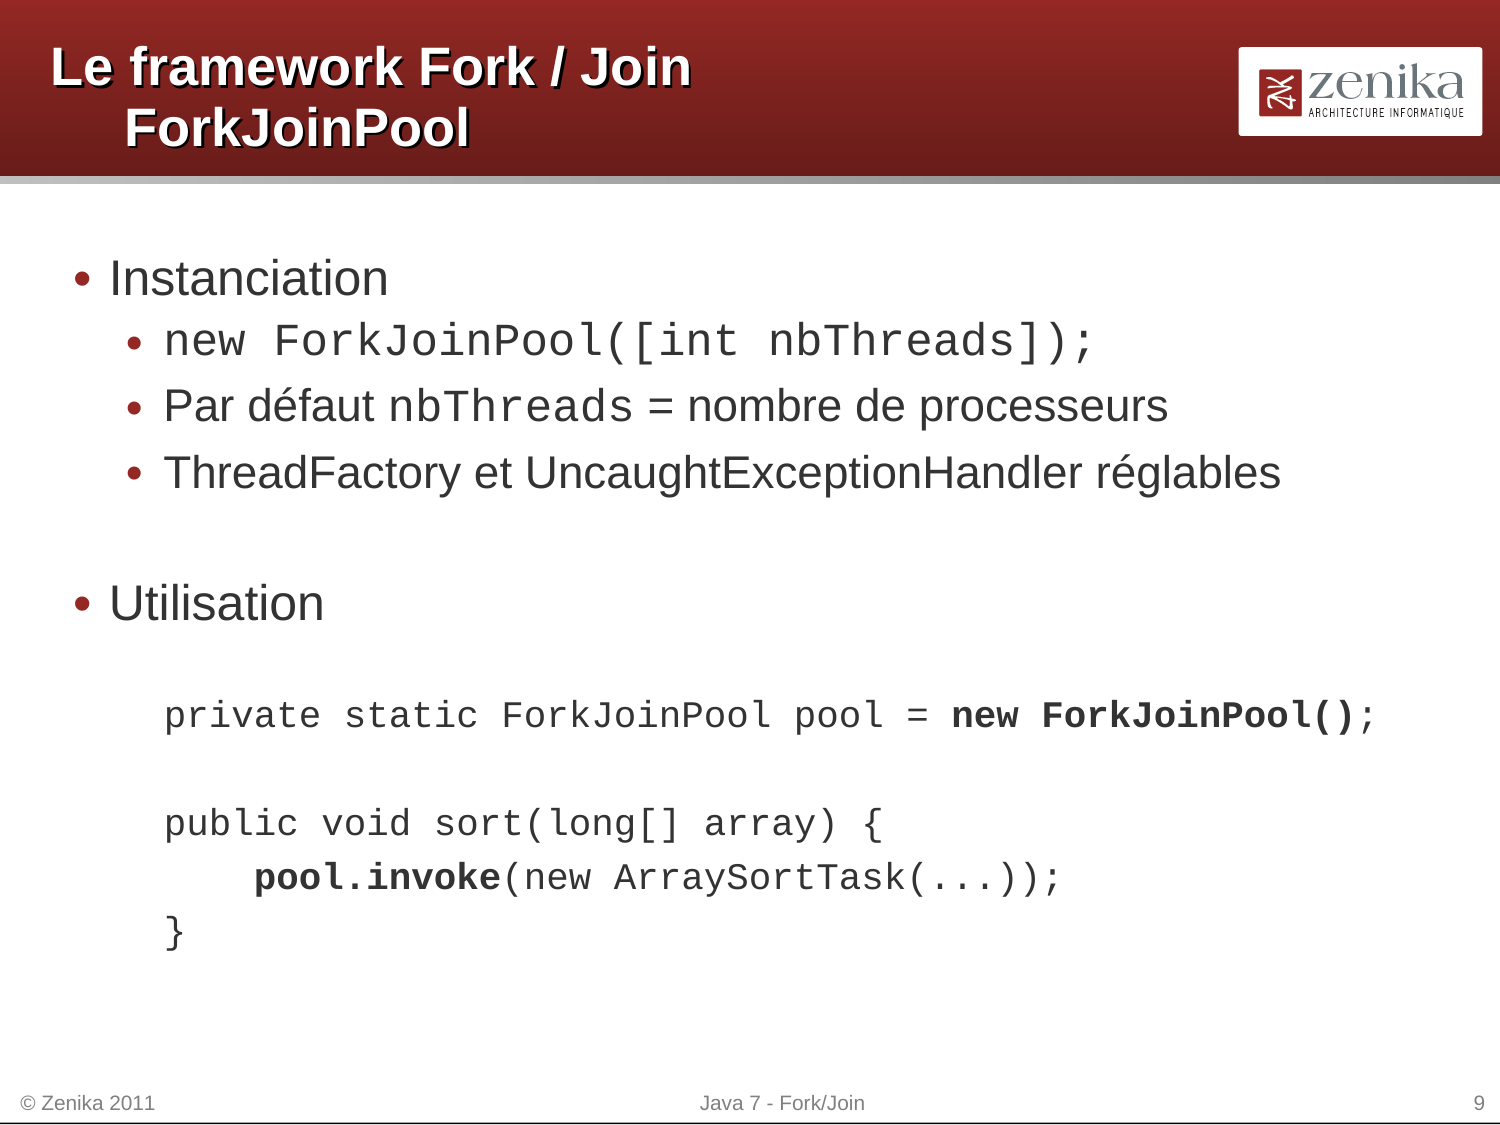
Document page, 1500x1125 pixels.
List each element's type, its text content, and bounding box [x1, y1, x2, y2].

list Instanciation new ForkJoinPool([int nbThreads]); Par défaut nbThreads = nombre de processeurs ThreadFactory et UncaughtExceptionHandler réglables Utilisation private static ForkJoinPool pool = new ForkJoinPool(); public void sort(long[] array) { pool.invoke(new ArraySortTask(...)); } [50, 249, 1435, 1079]
title Le framework Fork / Join ForkJoinPool [50, 15, 1206, 180]
picture [1257, 58, 1464, 125]
